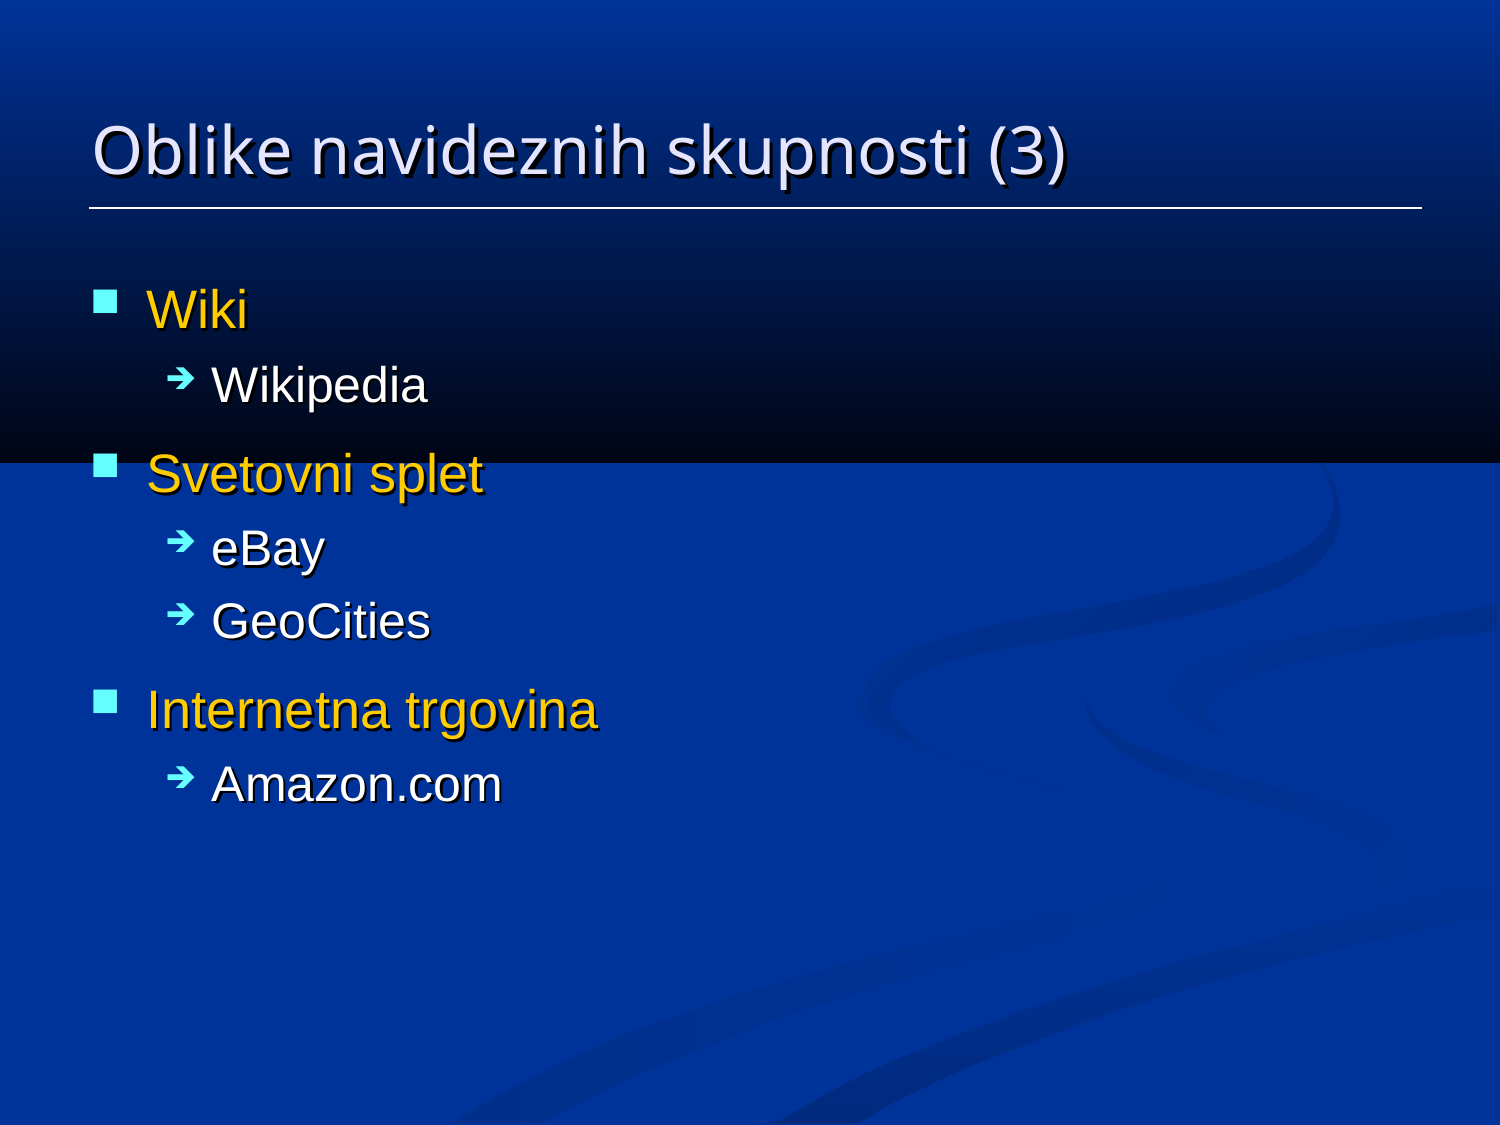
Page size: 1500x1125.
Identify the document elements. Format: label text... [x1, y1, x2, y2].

list Wiki Wikipedia Svetovni splet eBay GeoCities Internetna trgovina Amazon.com [75, 267, 1436, 1071]
text_box Oblike navideznih skupnosti (3) [76, 54, 1459, 242]
